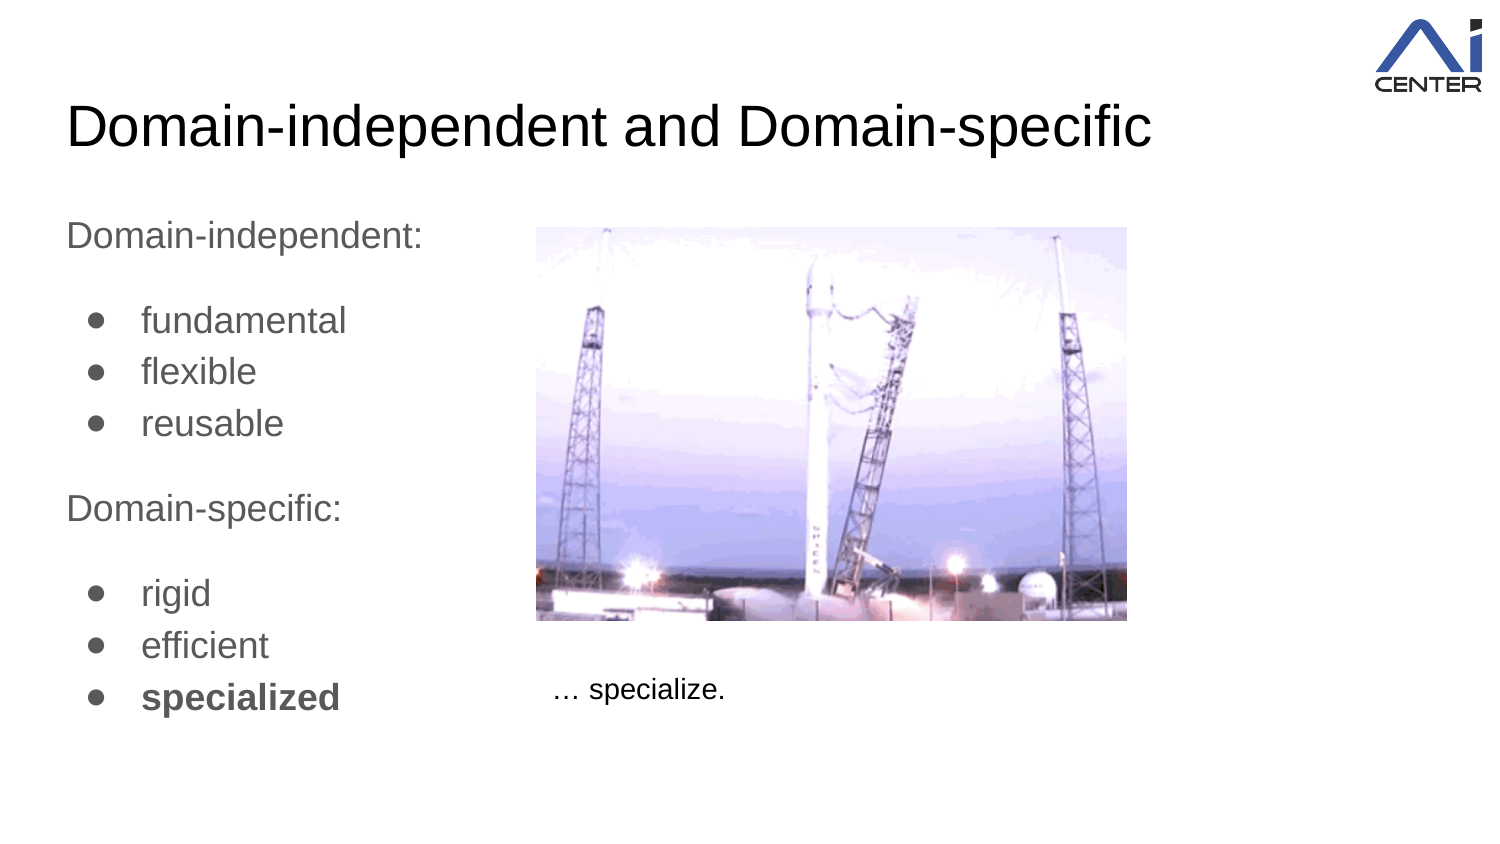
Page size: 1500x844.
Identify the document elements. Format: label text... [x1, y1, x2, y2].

picture [536, 227, 1127, 621]
picture [1375, 19, 1482, 92]
title Domain-independent and Domain-specific [51, 72, 1449, 167]
text_box … specialize. [536, 655, 1215, 718]
list Domain-independent: fundamental flexible reusable Domain-specific: rigid efficient specialized [51, 189, 1449, 750]
